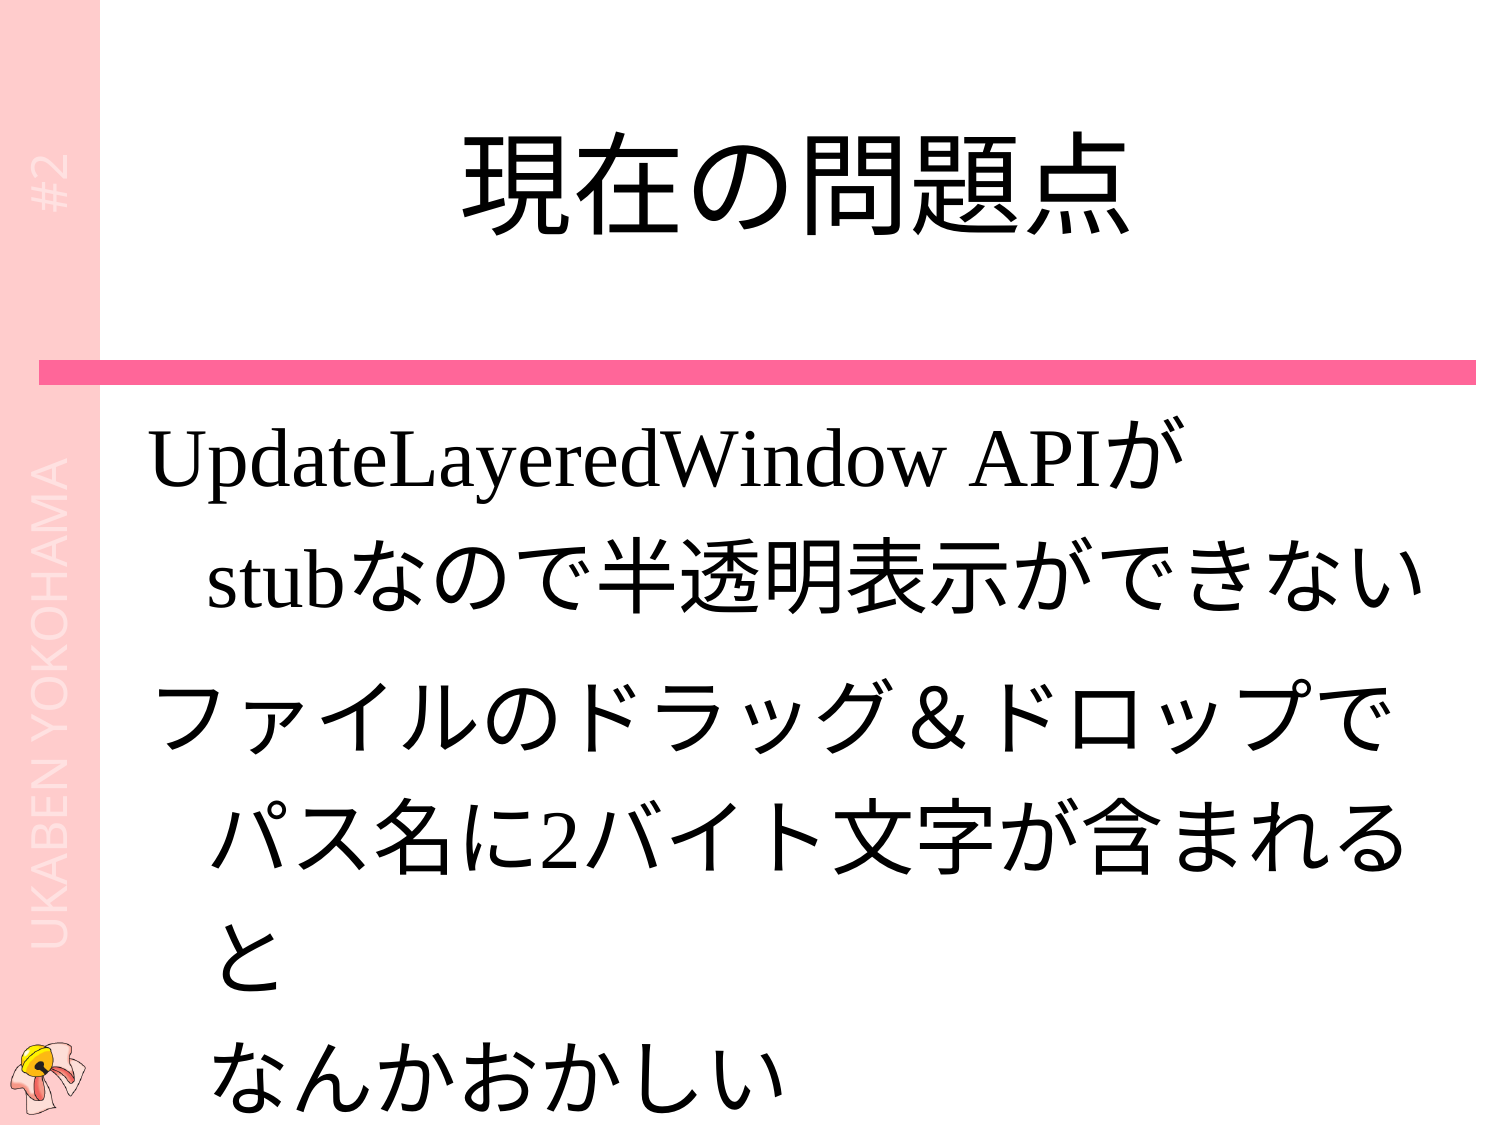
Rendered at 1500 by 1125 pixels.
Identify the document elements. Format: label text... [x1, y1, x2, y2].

title 現在の問題点 [147, 36, 1447, 318]
picture [10, 1042, 86, 1115]
subtitle UpdateLayeredWindow APIが stubなので半透明表示ができない ファイルのドラッグ＆ドロップで パス名に2バイト文字が含まれると なんかおかしい [147, 420, 1447, 1103]
